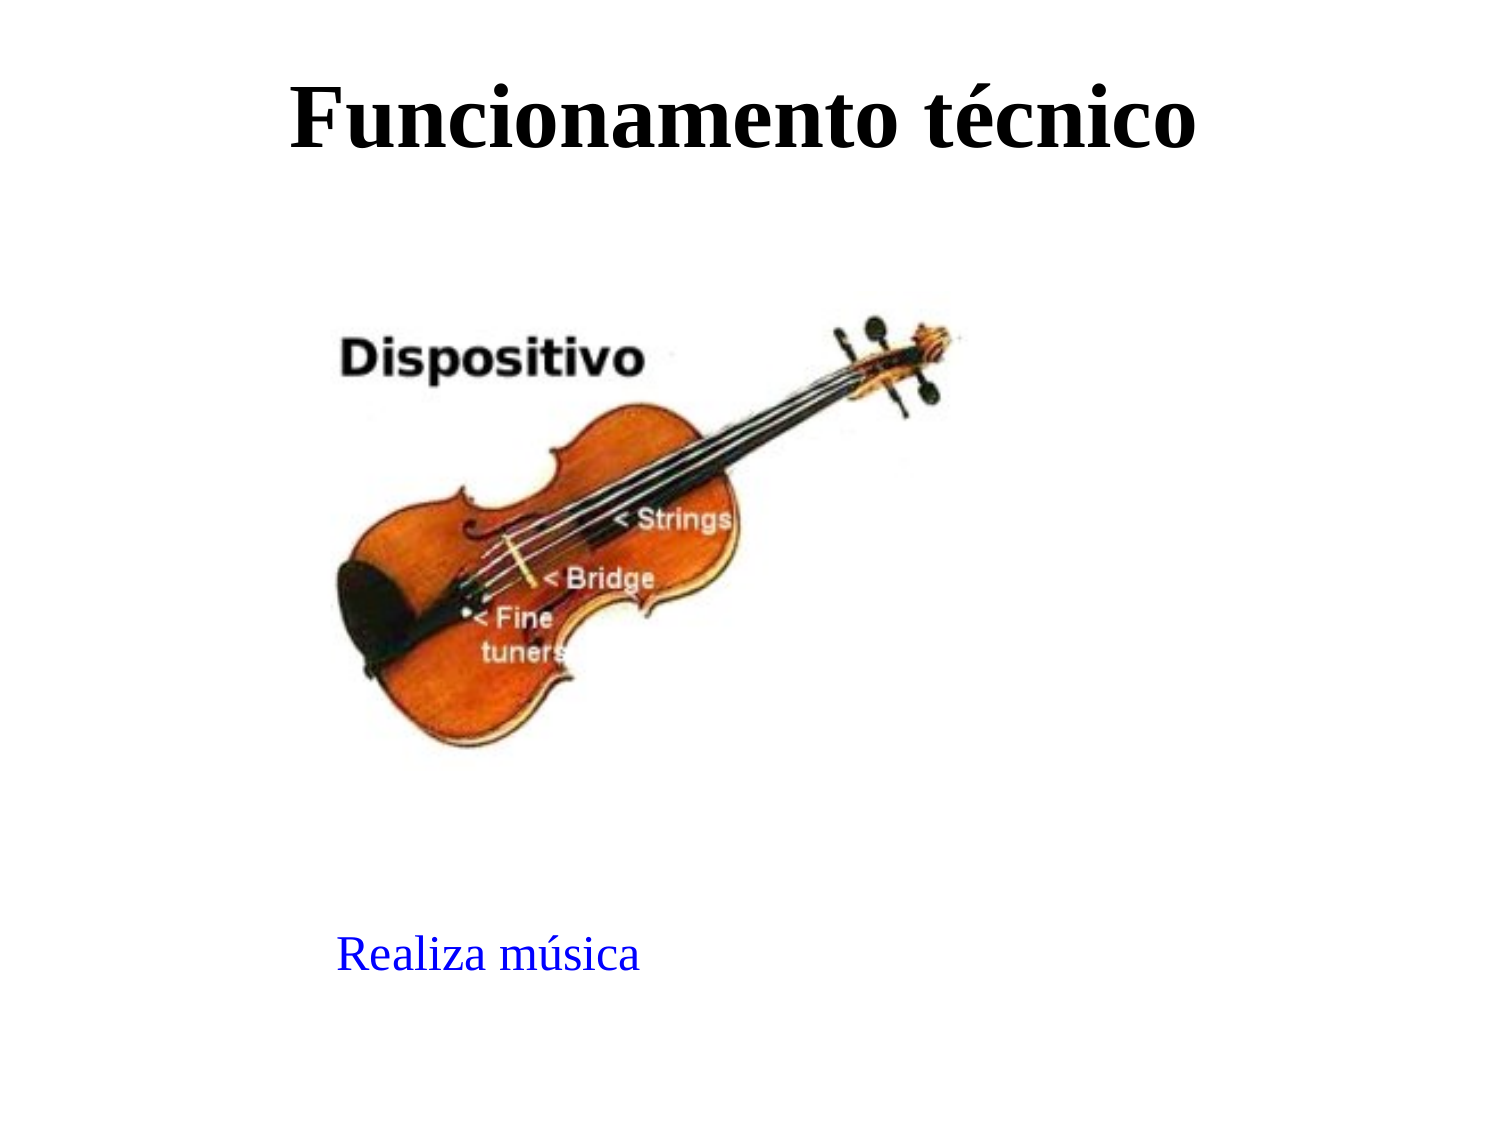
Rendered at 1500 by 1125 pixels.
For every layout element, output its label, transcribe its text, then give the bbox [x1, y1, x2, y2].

text_box Realiza música [336, 922, 641, 979]
picture [295, 291, 982, 771]
text_box Funcionamento técnico [29, 19, 1484, 208]
